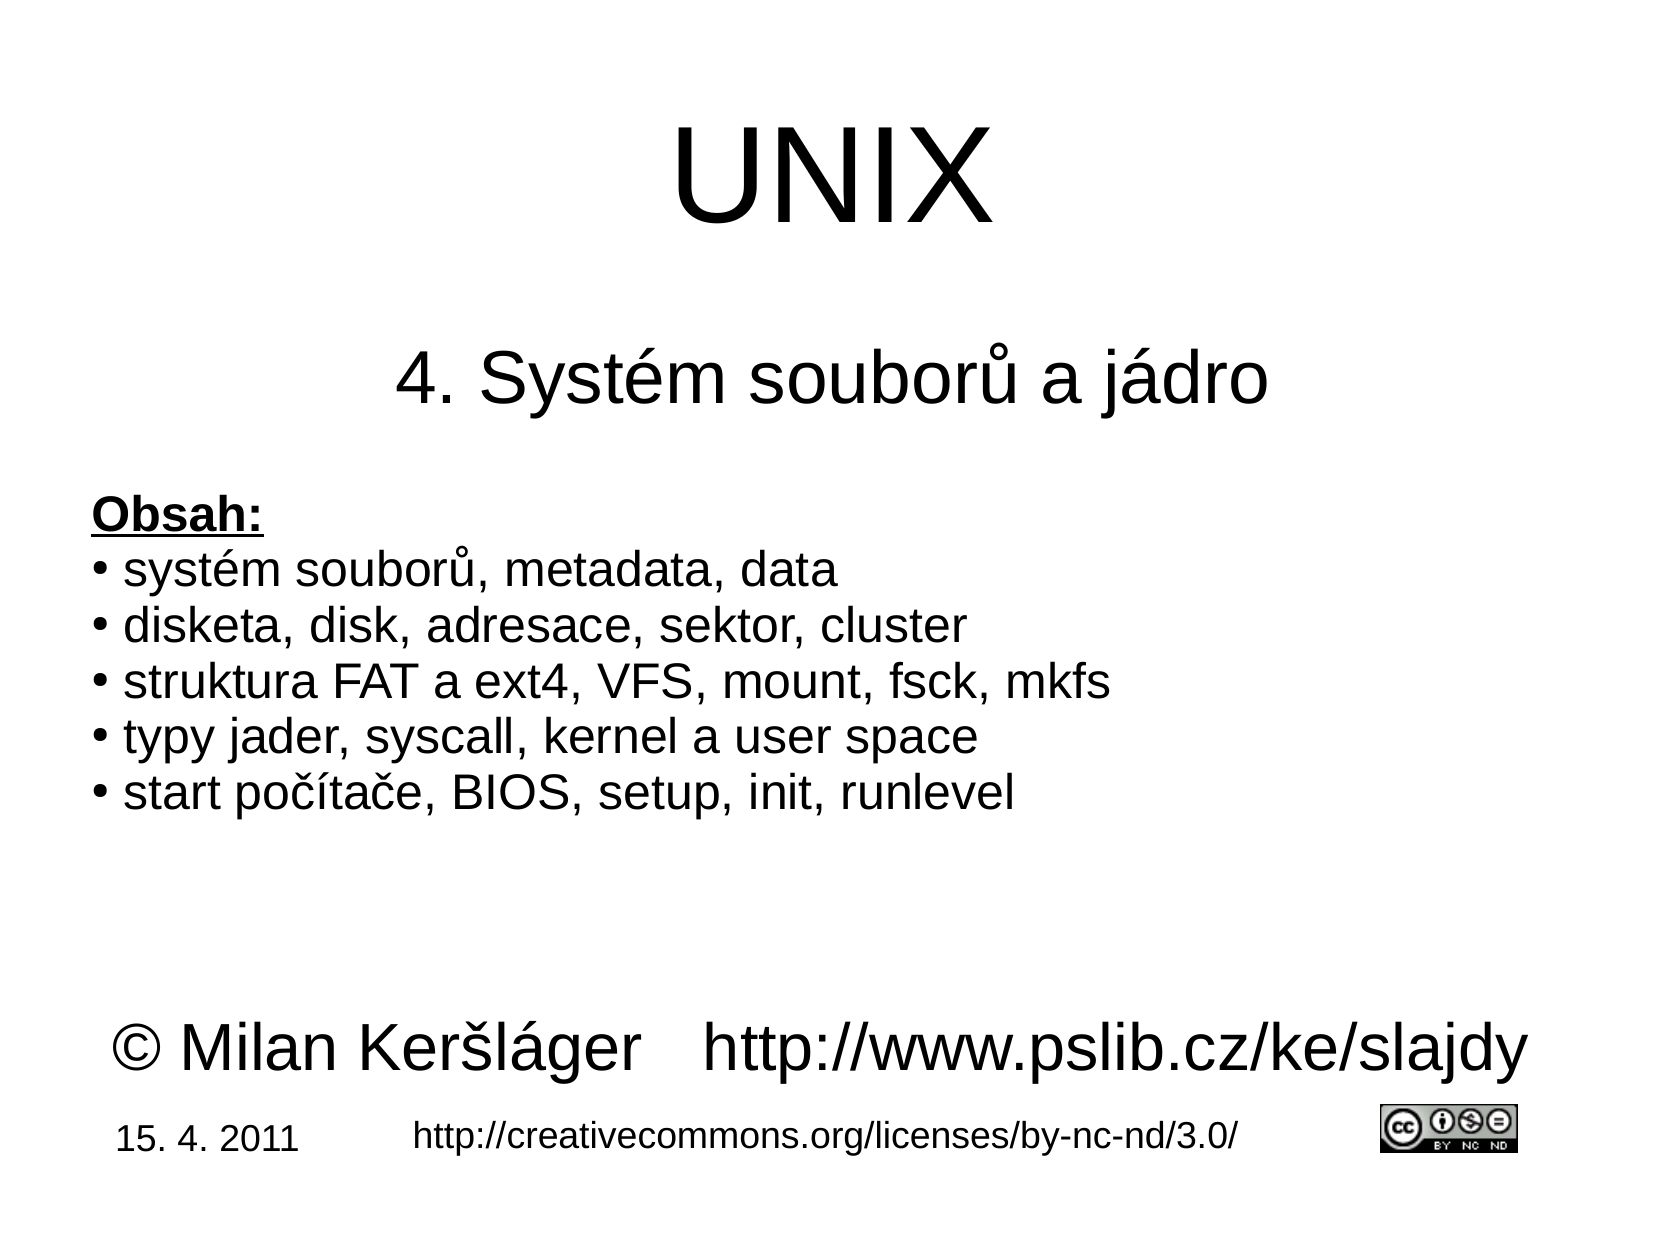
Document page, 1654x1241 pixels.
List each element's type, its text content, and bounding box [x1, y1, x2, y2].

title UNIX 4. Systém souborů a jádro [88, 56, 1577, 461]
text_box http://creativecommons.org/licenses/by-nc-nd/3.0/ [339, 1107, 1313, 1165]
text_box Obsah: systém souborů, metadata, data disketa, disk, adresace, sektor, cluster struktura FAT a ext4, VFS, mount, fsck, mkfs typy jader, syscall, kernel a user space start počítače, BIOS, setup, init, runlevel [76, 478, 1583, 828]
list © Milan Keršláger http://www.pslib.cz/ke/slajdy [76, 1009, 1565, 1087]
picture [1380, 1104, 1518, 1153]
text_box 15.4.2011 [100, 1110, 337, 1168]
